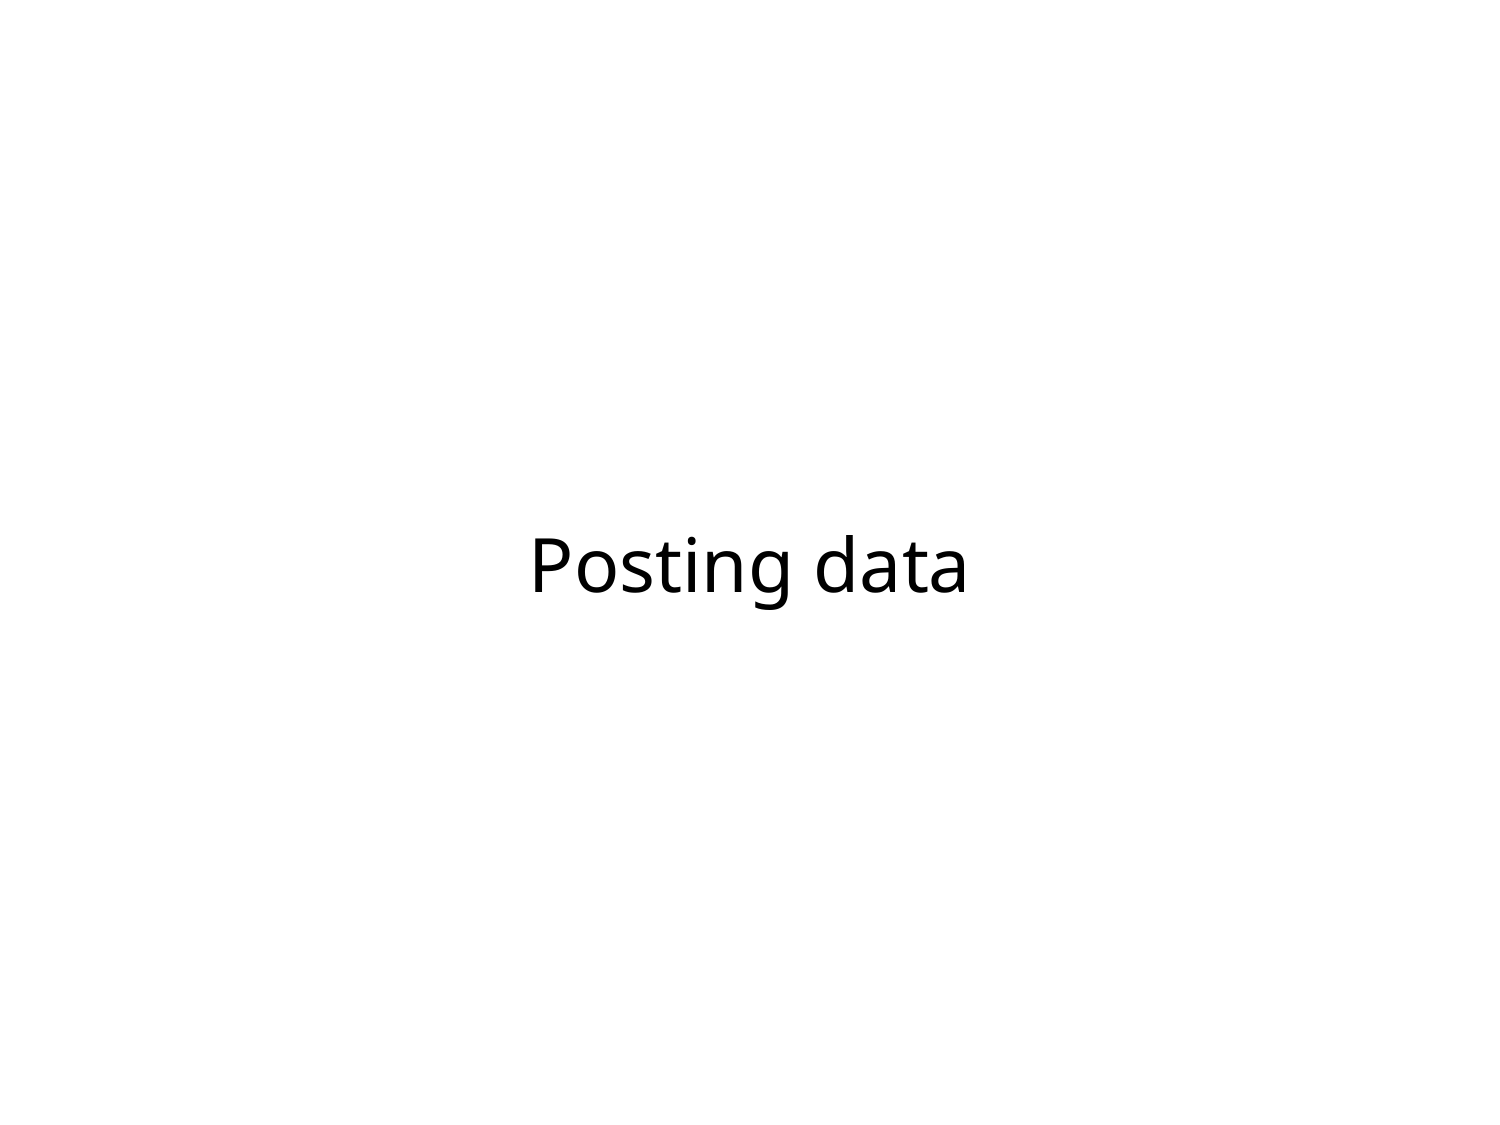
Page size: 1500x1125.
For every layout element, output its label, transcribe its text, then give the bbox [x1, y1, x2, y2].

title Posting data [51, 470, 1449, 655]
